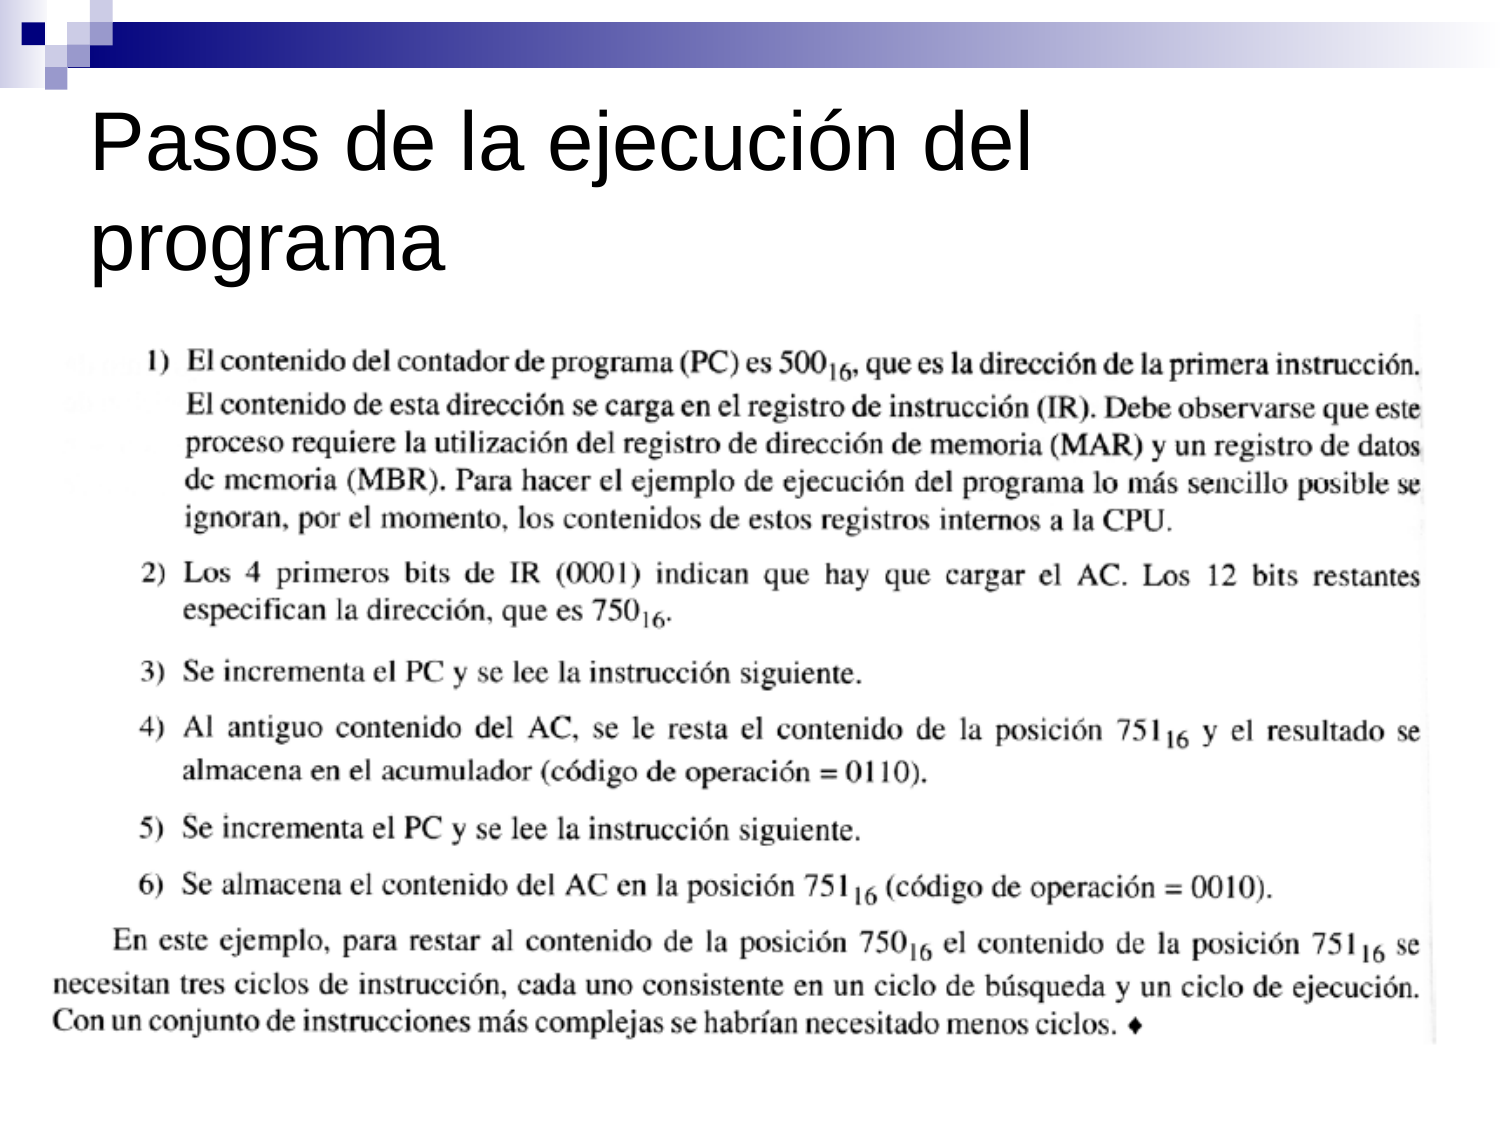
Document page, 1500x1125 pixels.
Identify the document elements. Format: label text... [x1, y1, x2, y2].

title Pasos de la ejecución del programa [75, 75, 1426, 301]
picture [41, 314, 1447, 1078]
